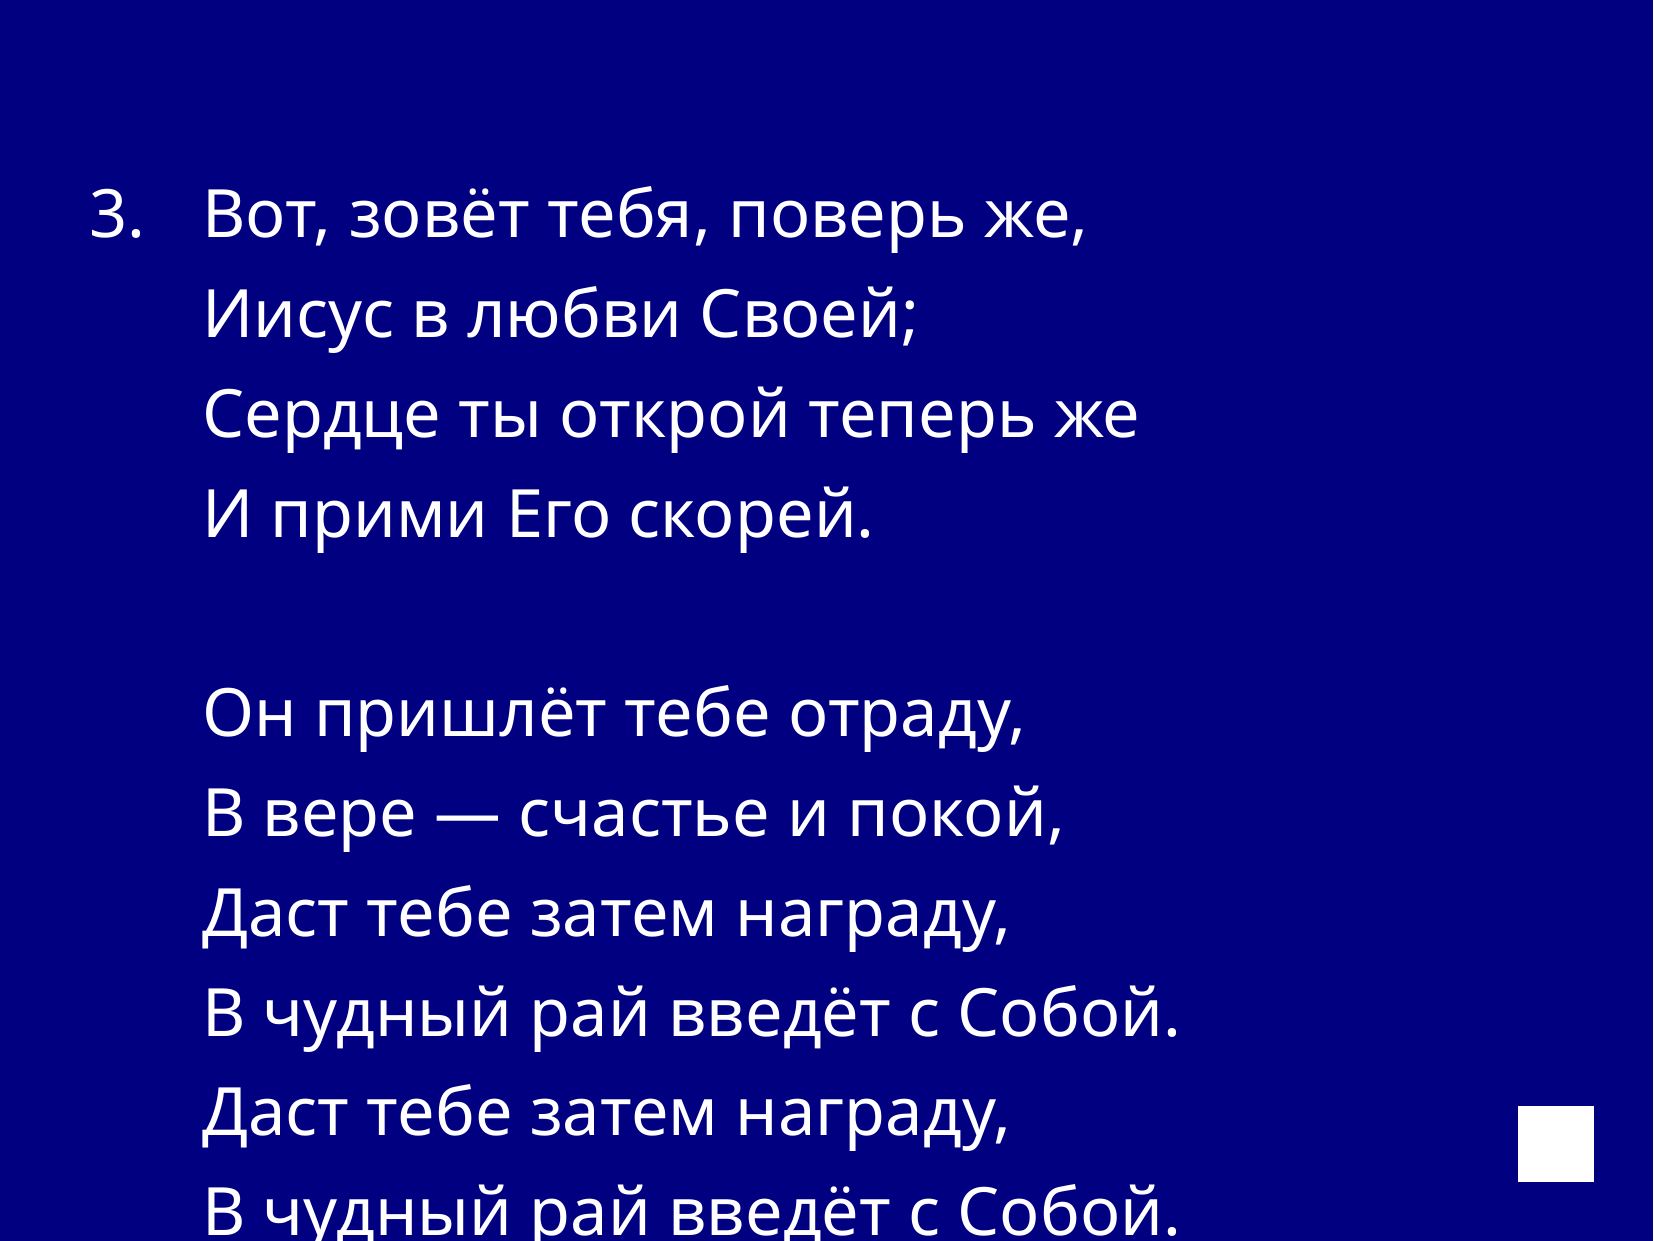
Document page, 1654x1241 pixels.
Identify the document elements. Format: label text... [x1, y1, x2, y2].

text_box 3. Вот, зовёт тебя, поверь же, Иисус в любви Своей; Сердце ты открой теперь же И прими Его скорей. Он пришлёт тебе отраду, В вере — счастье и покой, Даст тебе затем награду, В чудный рай введёт с Собой. Даст тебе затем награду, В чудный рай введёт с Собой. [75, 150, 1576, 1163]
text_box [1518, 1106, 1594, 1182]
